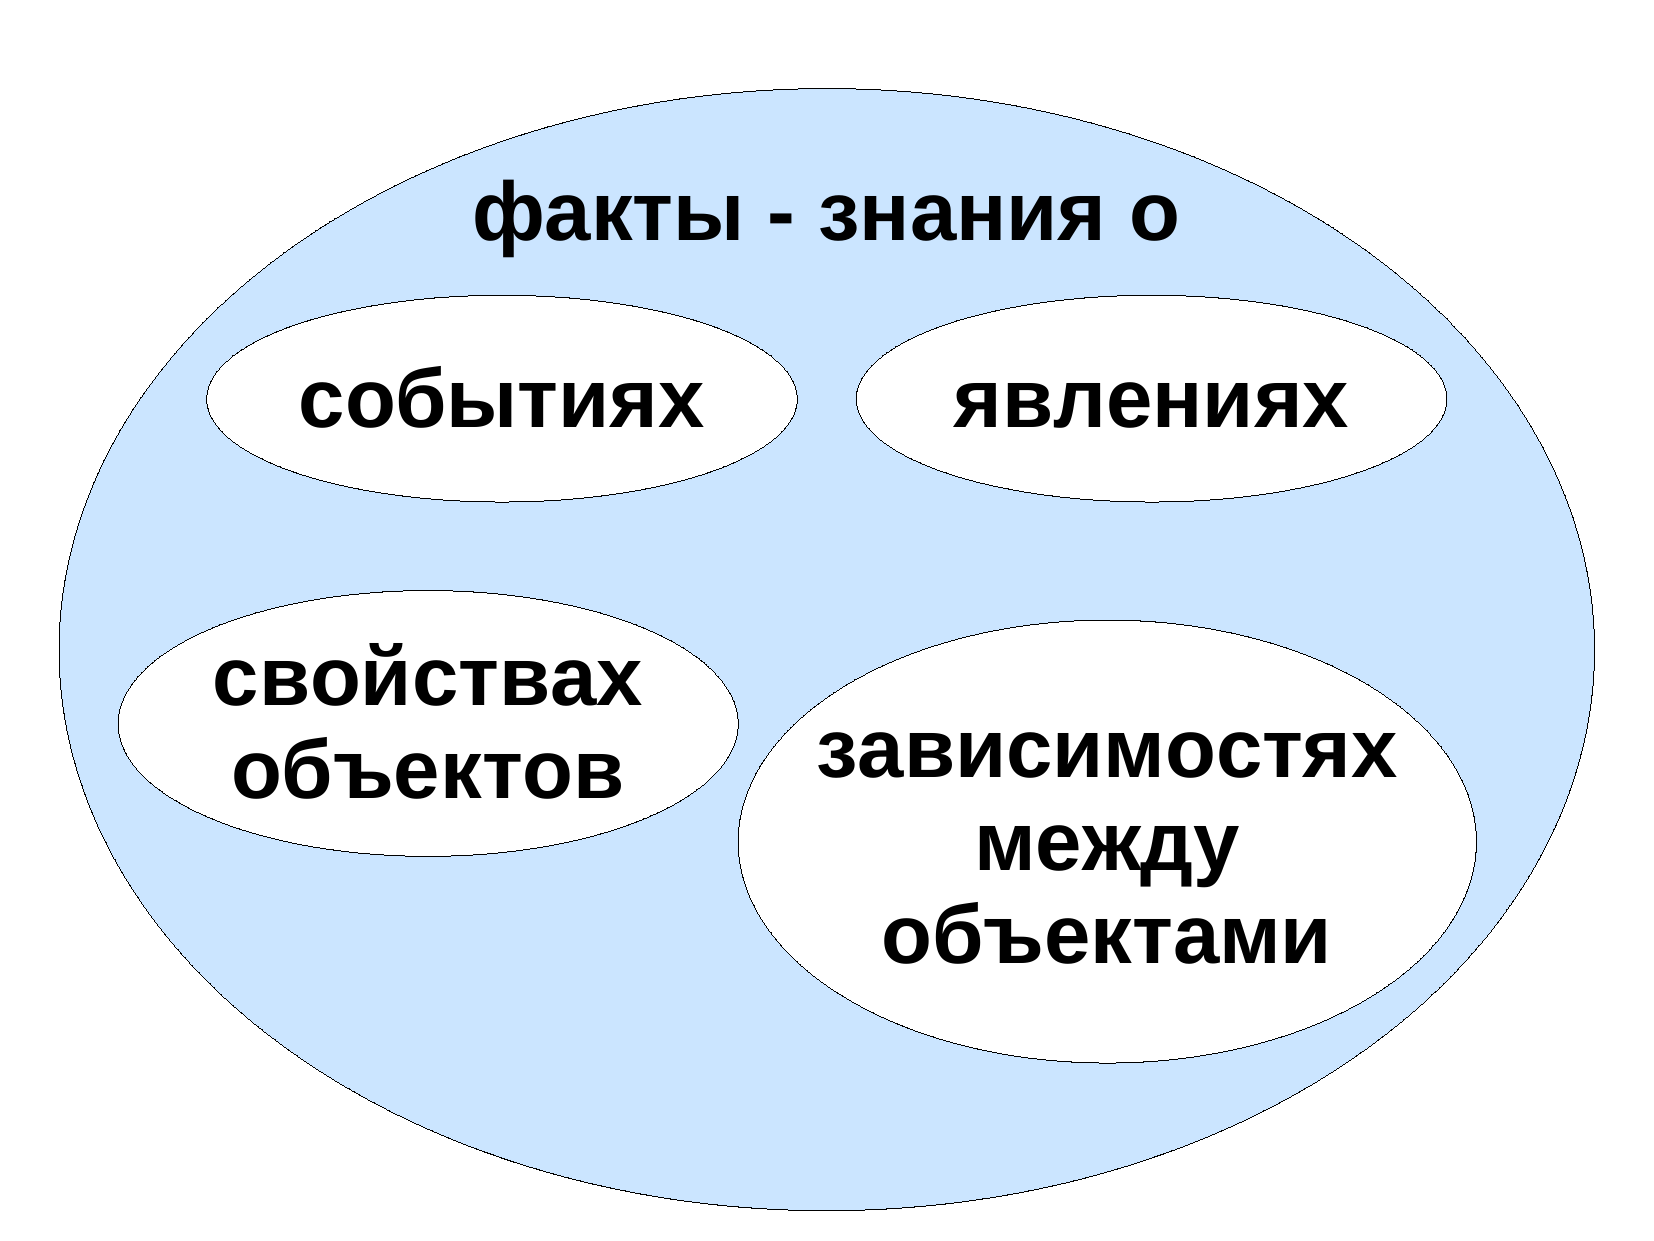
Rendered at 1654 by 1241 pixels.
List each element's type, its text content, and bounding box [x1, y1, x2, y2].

text_box факты - знания о [442, 157, 1211, 266]
text_box [59, 163, 1595, 1211]
text_box зависимостях между объектами [738, 620, 1477, 1064]
text_box свойствах объектов [118, 590, 739, 857]
text_box [459, 88, 1195, 157]
text_box явлениях [856, 295, 1447, 503]
text_box событиях [206, 295, 798, 503]
